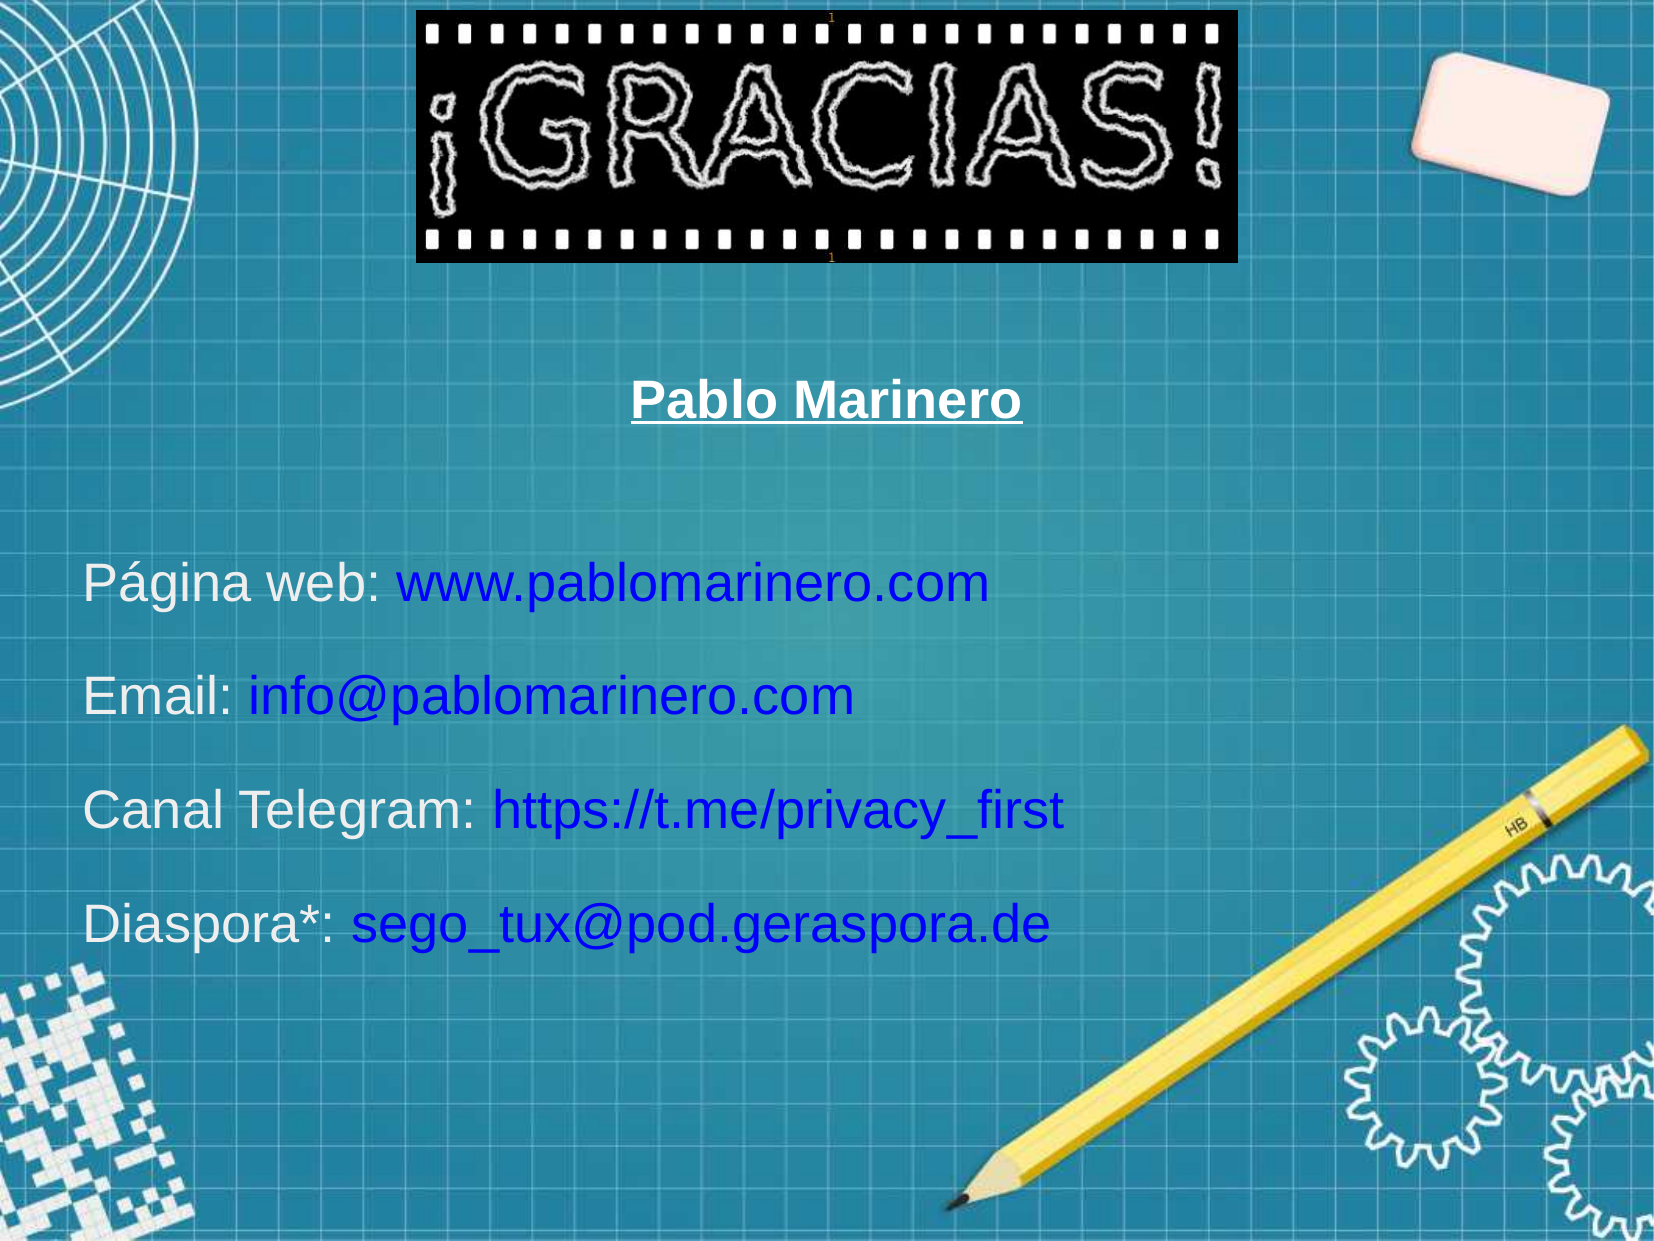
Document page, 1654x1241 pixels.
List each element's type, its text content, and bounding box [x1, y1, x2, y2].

text_box Pablo Marinero Página web: www.pablomarinero.com Email: info@pablomarinero.com Canal Telegram: https://t.me/privacy_first Diaspora*: sego_tux@pod.geraspora.de [82, 360, 1571, 963]
picture [0, 0, 1654, 1241]
